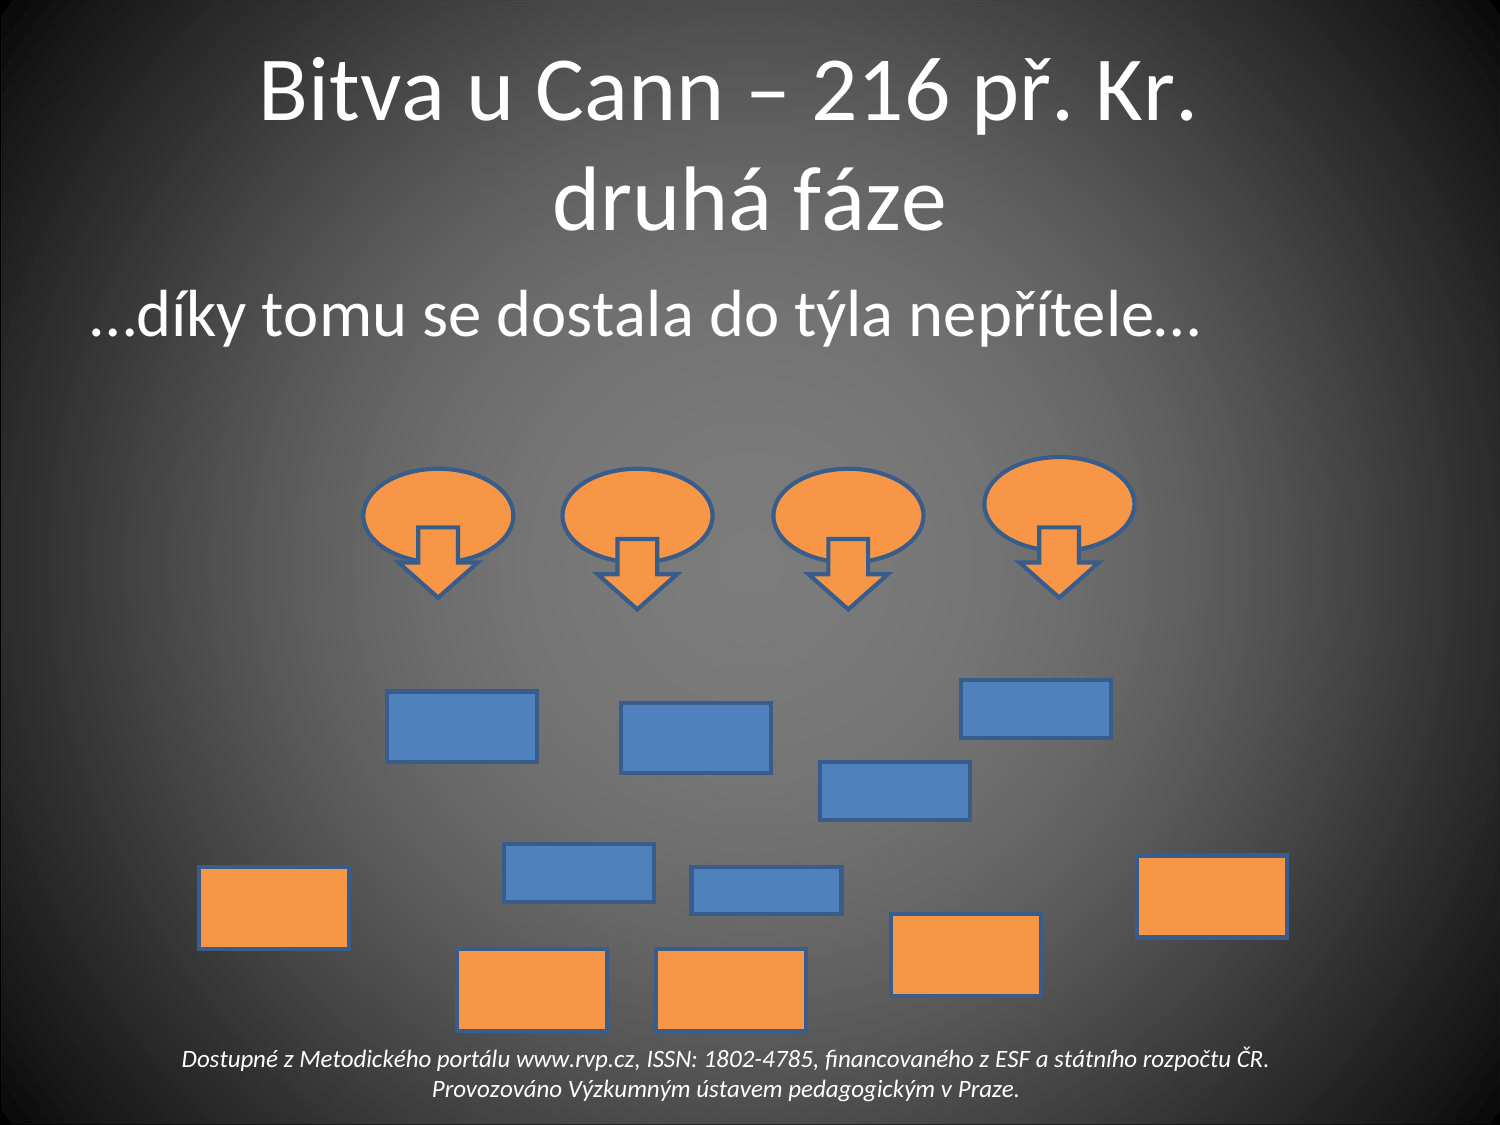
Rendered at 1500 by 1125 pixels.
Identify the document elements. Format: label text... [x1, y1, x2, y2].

text_box [457, 949, 608, 1032]
text_box [656, 949, 807, 1032]
text_box [960, 679, 1111, 739]
text_box [363, 468, 514, 598]
text_box [773, 468, 924, 610]
text_box Dostupné z Metodického portálu www.rvp.cz, ISSN: 1802-4785, financovaného z ESF a státního rozpočtu ČR. Provozováno Výzkumným ústavem pedagogickým v Praze. [105, 1042, 1348, 1103]
text_box [691, 867, 842, 915]
title Bitva u Cann – 216 př. Kr. druhá fáze [75, 21, 1426, 257]
text_box [386, 691, 537, 762]
text_box [1136, 855, 1287, 938]
text_box [503, 843, 654, 903]
picture [0, 0, 1500, 1125]
text_box [621, 703, 772, 774]
list …díky tomu se dostala do týla nepřítele… [75, 262, 1426, 1006]
text_box [562, 468, 713, 610]
text_box [890, 913, 1041, 997]
text_box [984, 457, 1135, 598]
text_box [820, 761, 971, 821]
text_box [199, 867, 350, 950]
